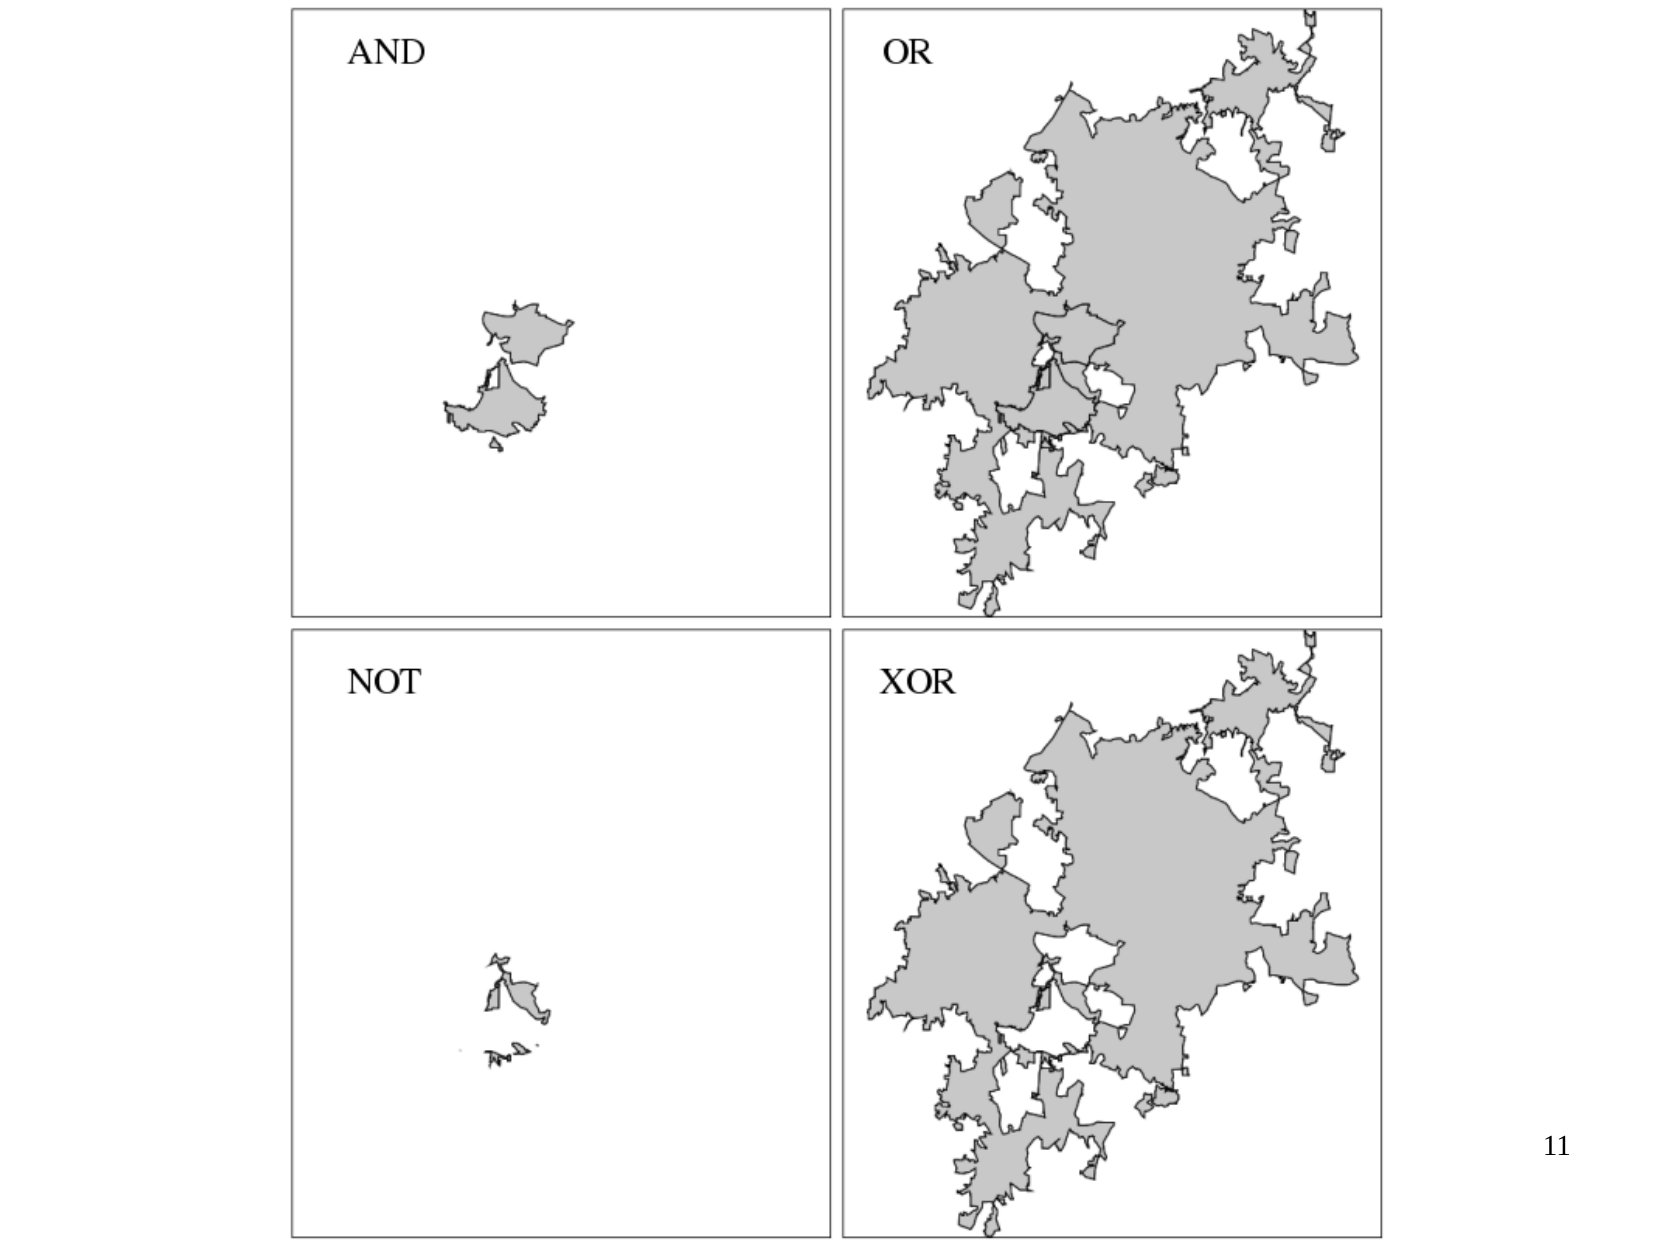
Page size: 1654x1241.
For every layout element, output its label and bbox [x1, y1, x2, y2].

picture [285, 2, 1387, 1241]
